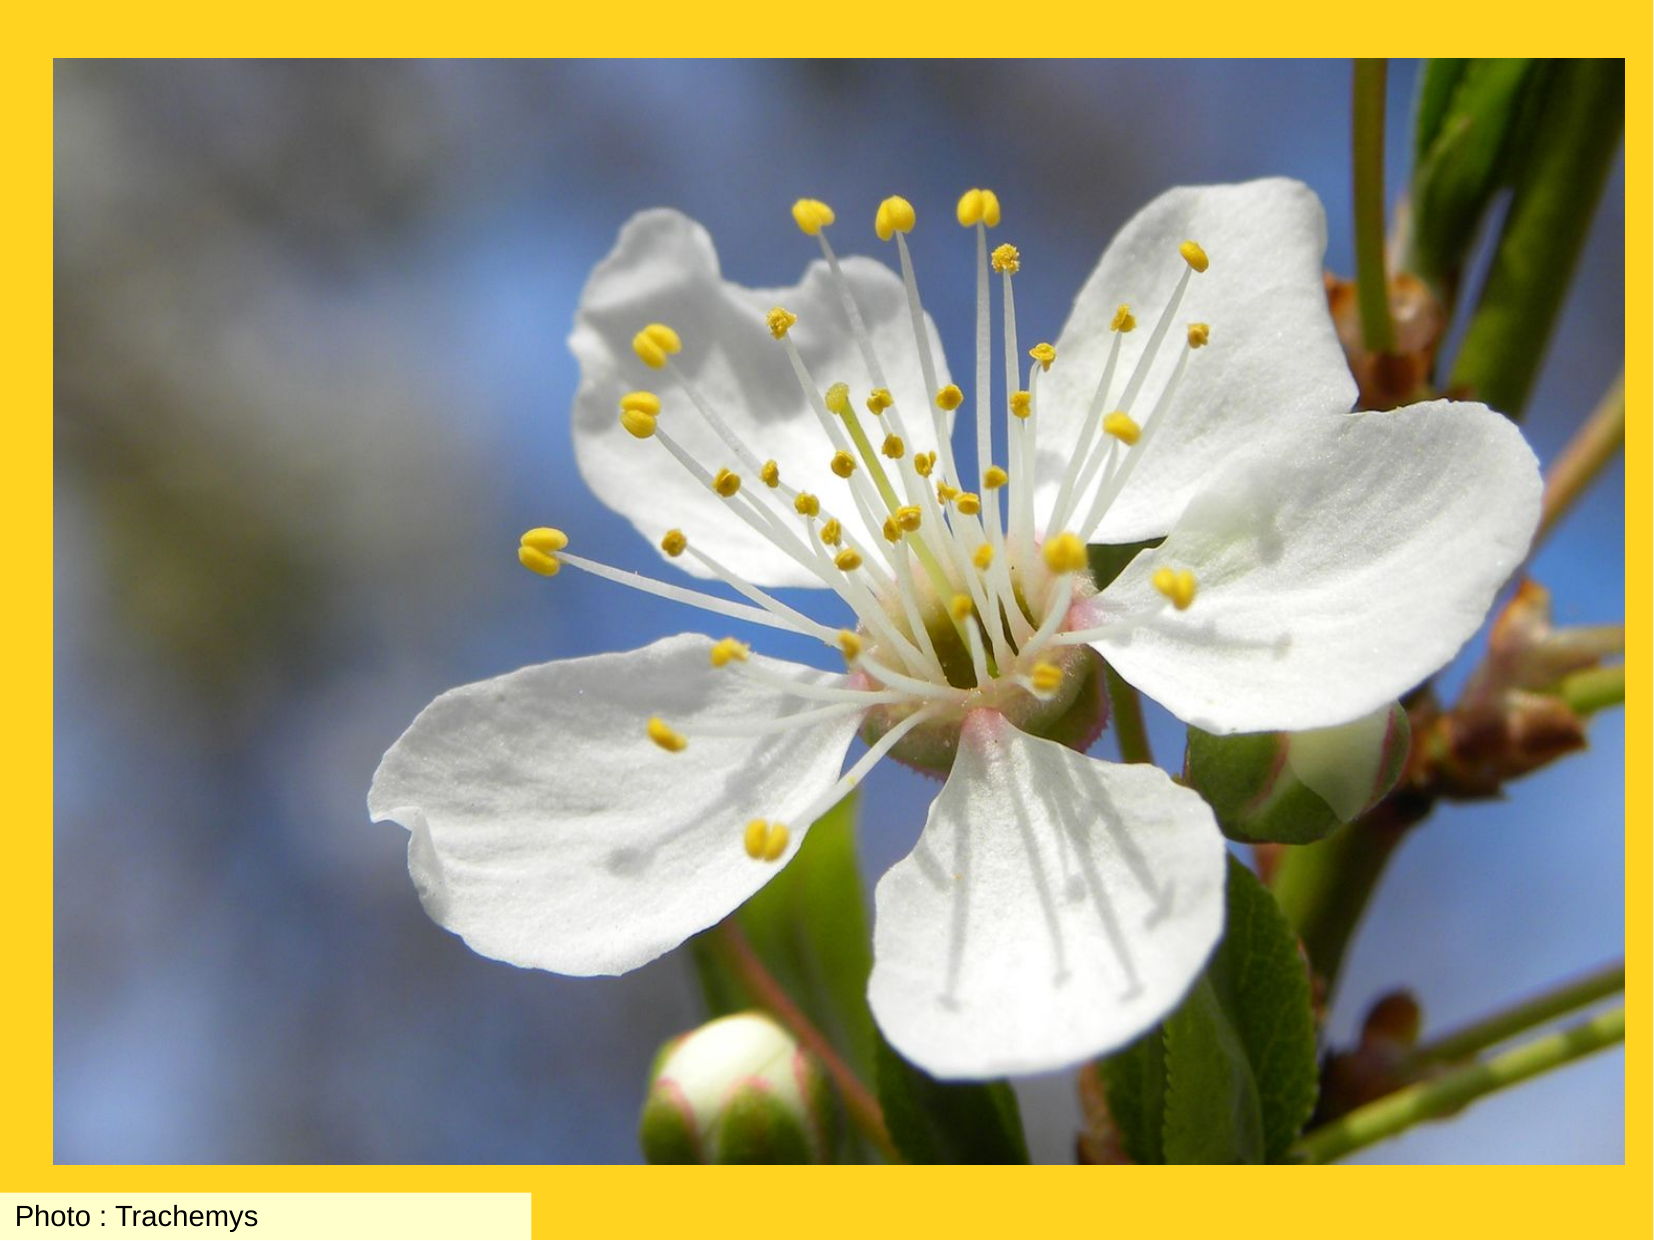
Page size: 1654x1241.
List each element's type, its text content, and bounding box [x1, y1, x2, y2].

picture [53, 58, 1625, 1165]
text_box Photo : Trachemys [0, 1192, 532, 1241]
